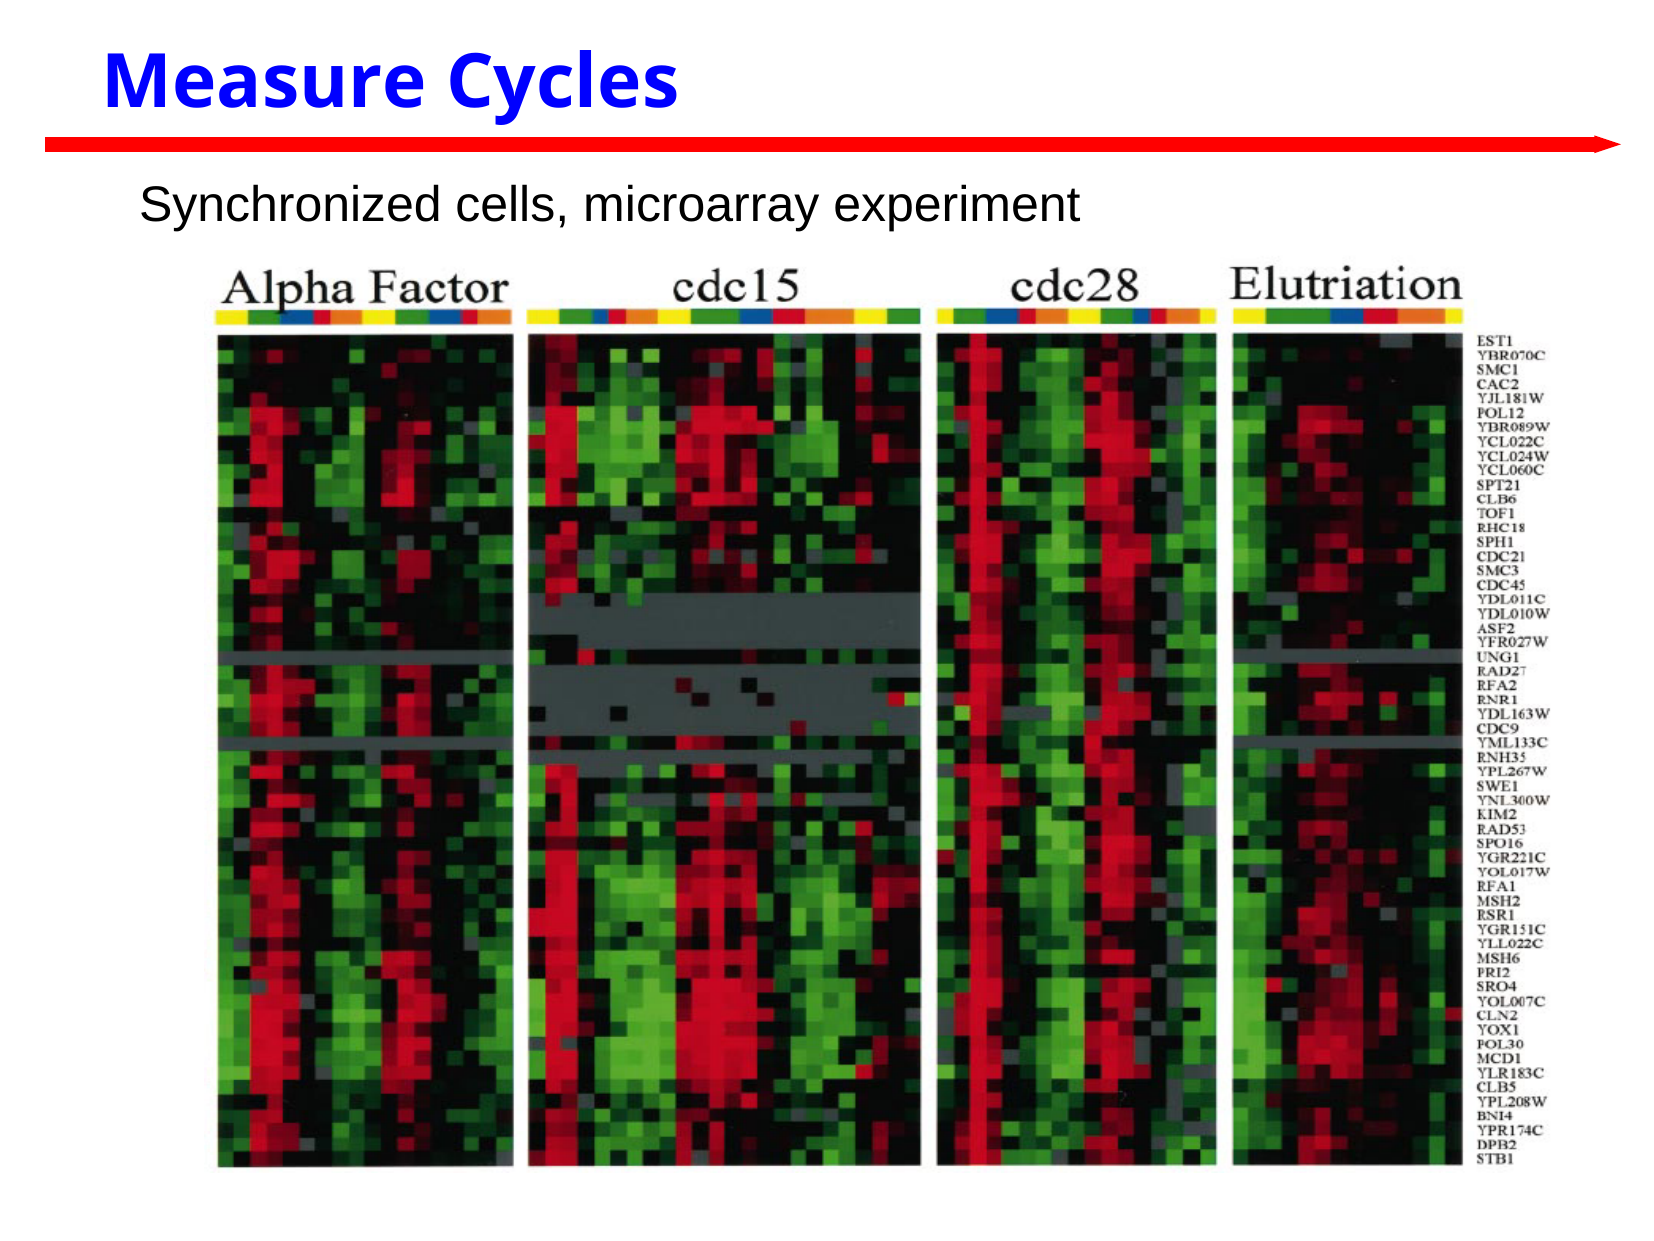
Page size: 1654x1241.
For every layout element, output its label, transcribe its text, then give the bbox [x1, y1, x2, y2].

list Synchronized cells, microarray experiment [121, 175, 1534, 1127]
title Measure Cycles [101, 27, 1514, 130]
picture [204, 252, 1596, 1173]
